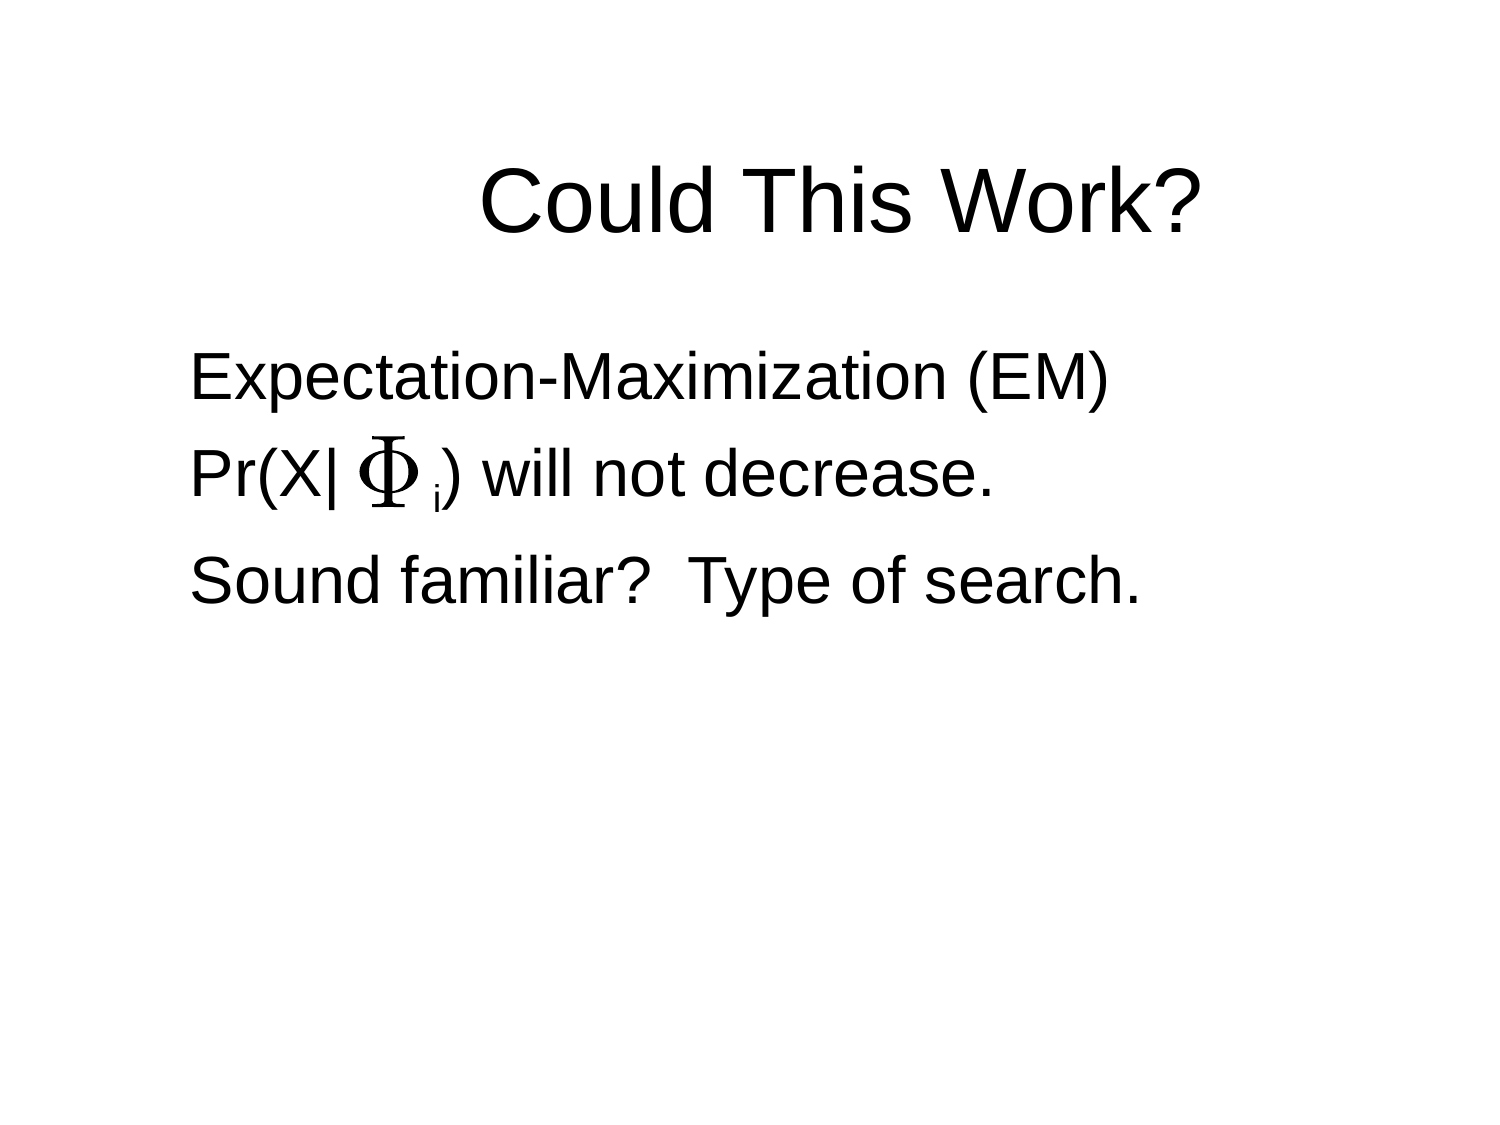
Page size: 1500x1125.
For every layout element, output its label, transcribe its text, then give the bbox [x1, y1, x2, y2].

list Expectation-Maximization (EM) Pr(X| i) will not decrease. Sound familiar? Type of search. [174, 324, 1463, 1001]
text_box [354, 436, 424, 508]
title Could This Work? [187, 133, 1463, 259]
